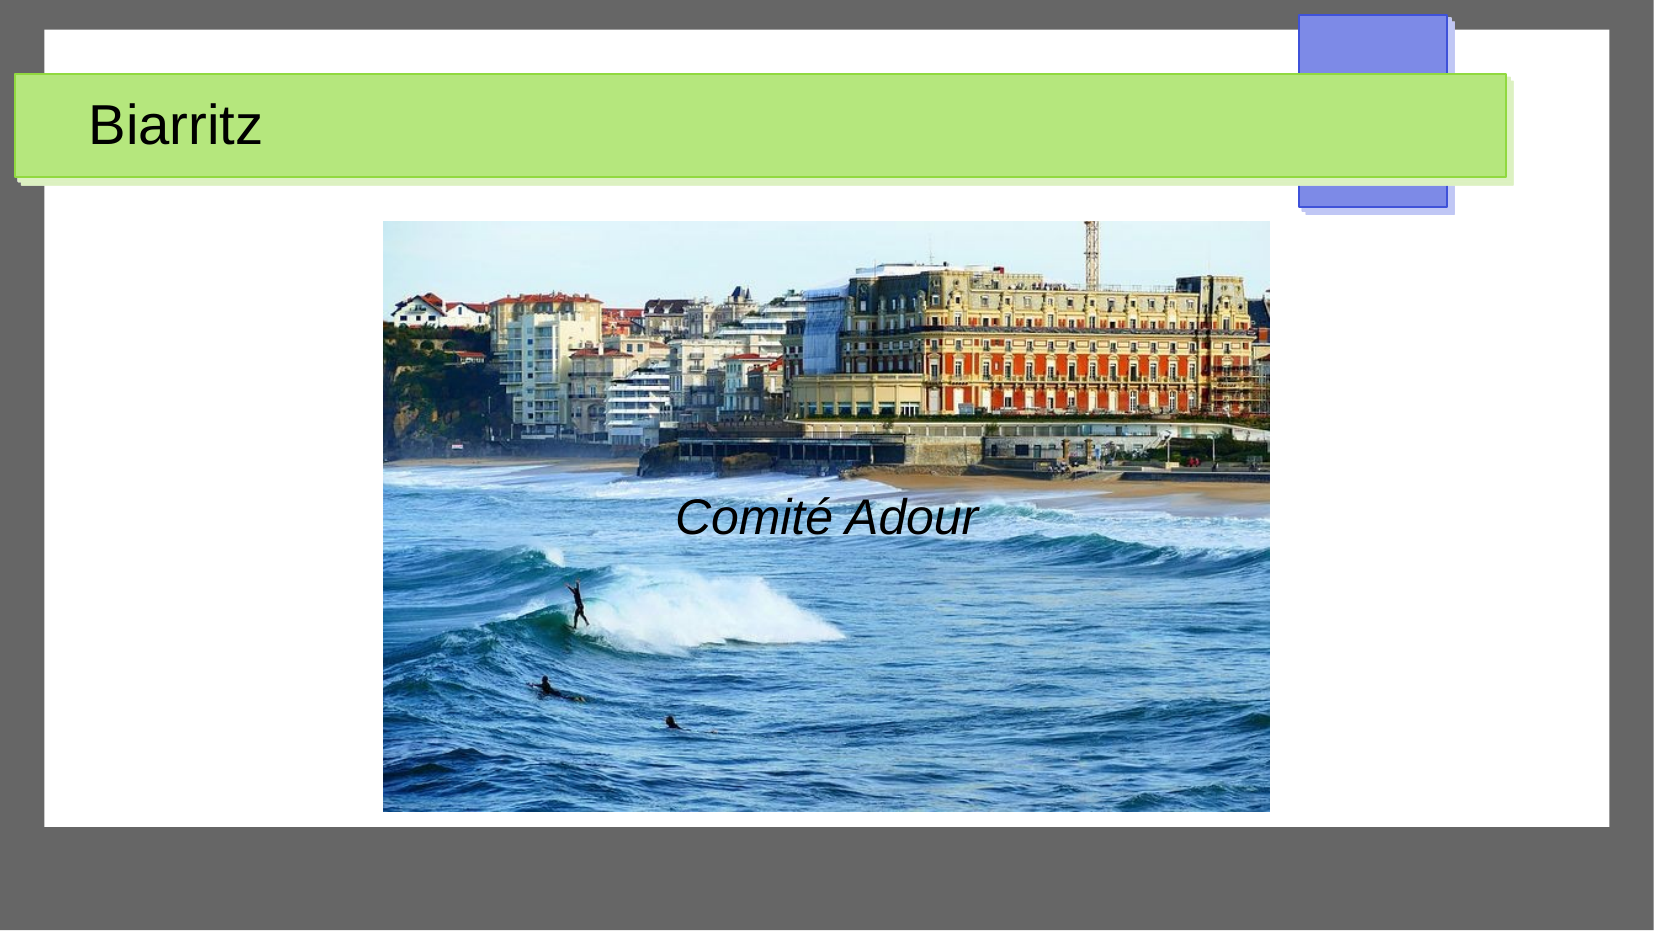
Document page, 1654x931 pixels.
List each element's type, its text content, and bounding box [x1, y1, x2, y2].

picture [1259, 717, 1270, 724]
picture [383, 221, 1270, 813]
title Biarritz [88, 73, 1506, 178]
